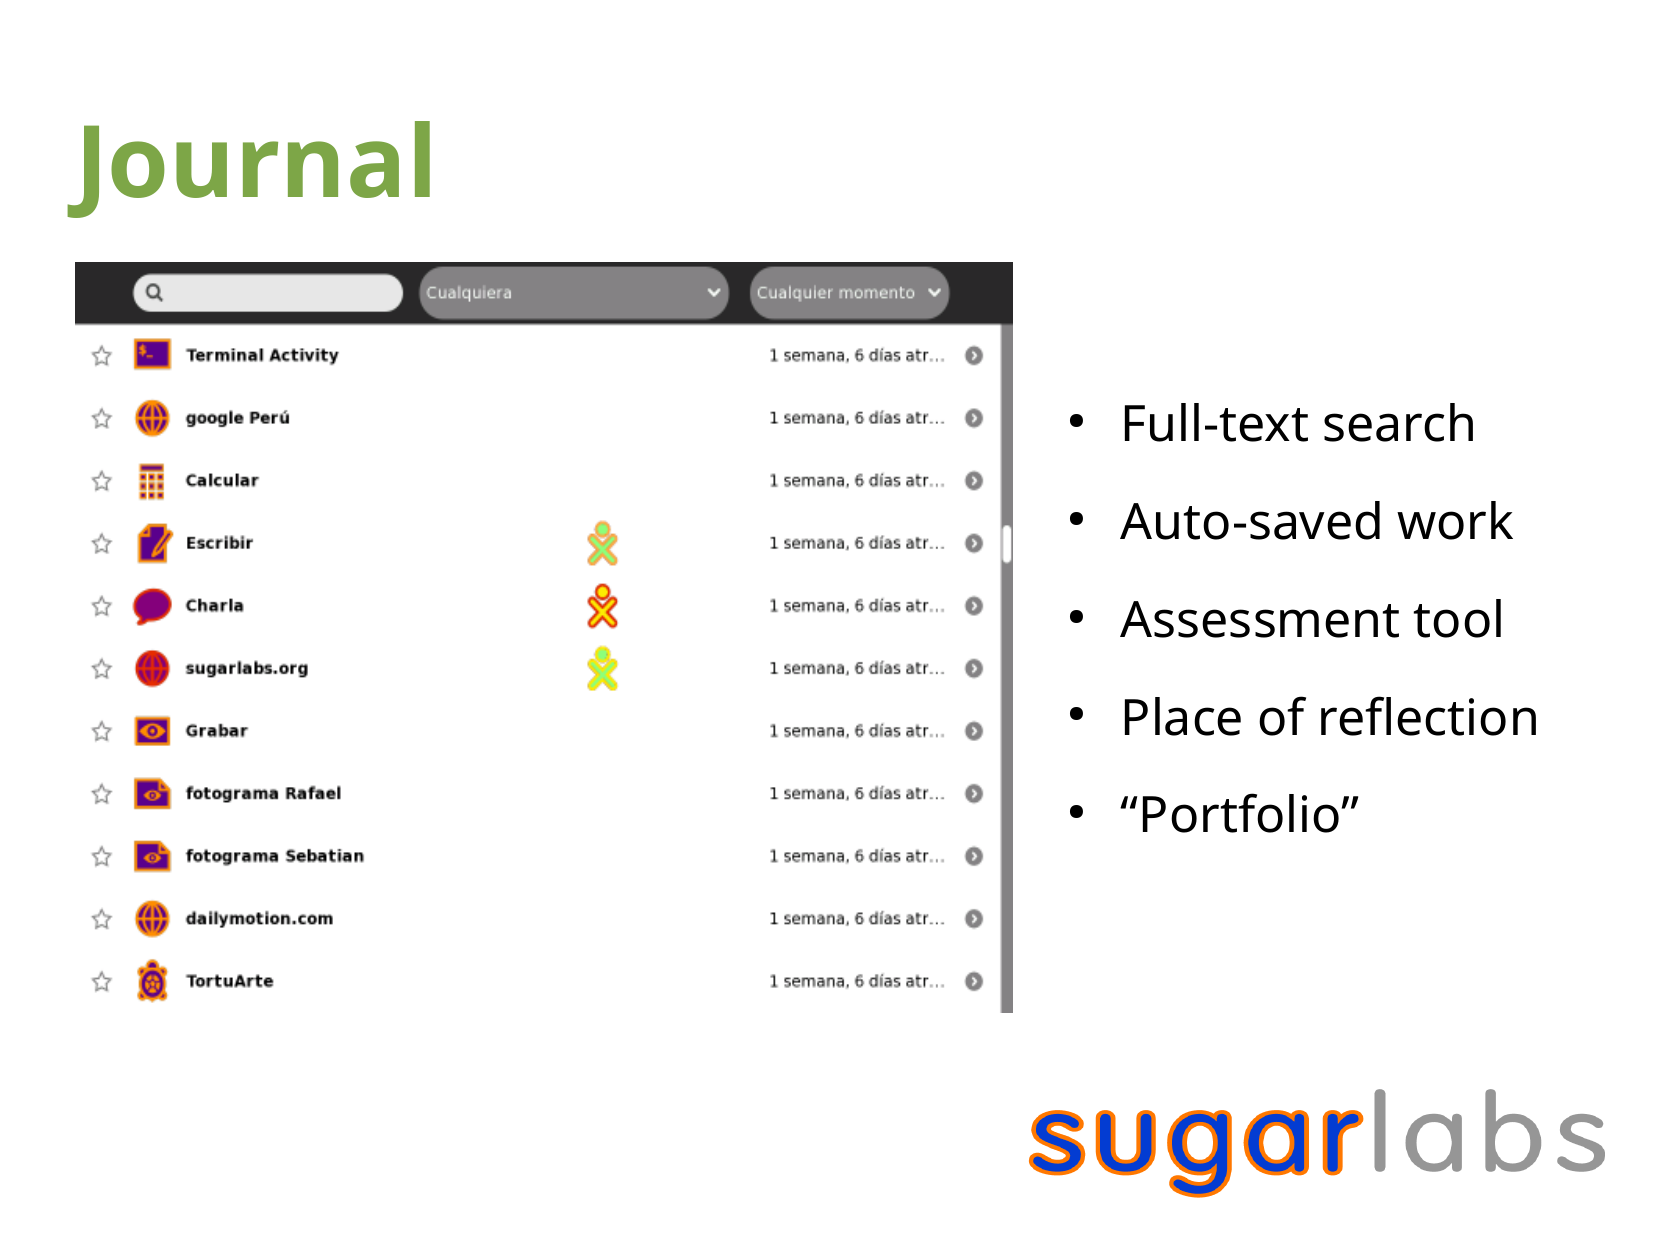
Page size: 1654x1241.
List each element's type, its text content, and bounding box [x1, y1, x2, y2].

list Full-text search Auto-saved work Assessment tool Place of reflection “Portfolio” [1050, 290, 1572, 998]
title Journal [75, 55, 1564, 263]
picture [978, 1044, 1654, 1241]
picture [75, 262, 1013, 1013]
